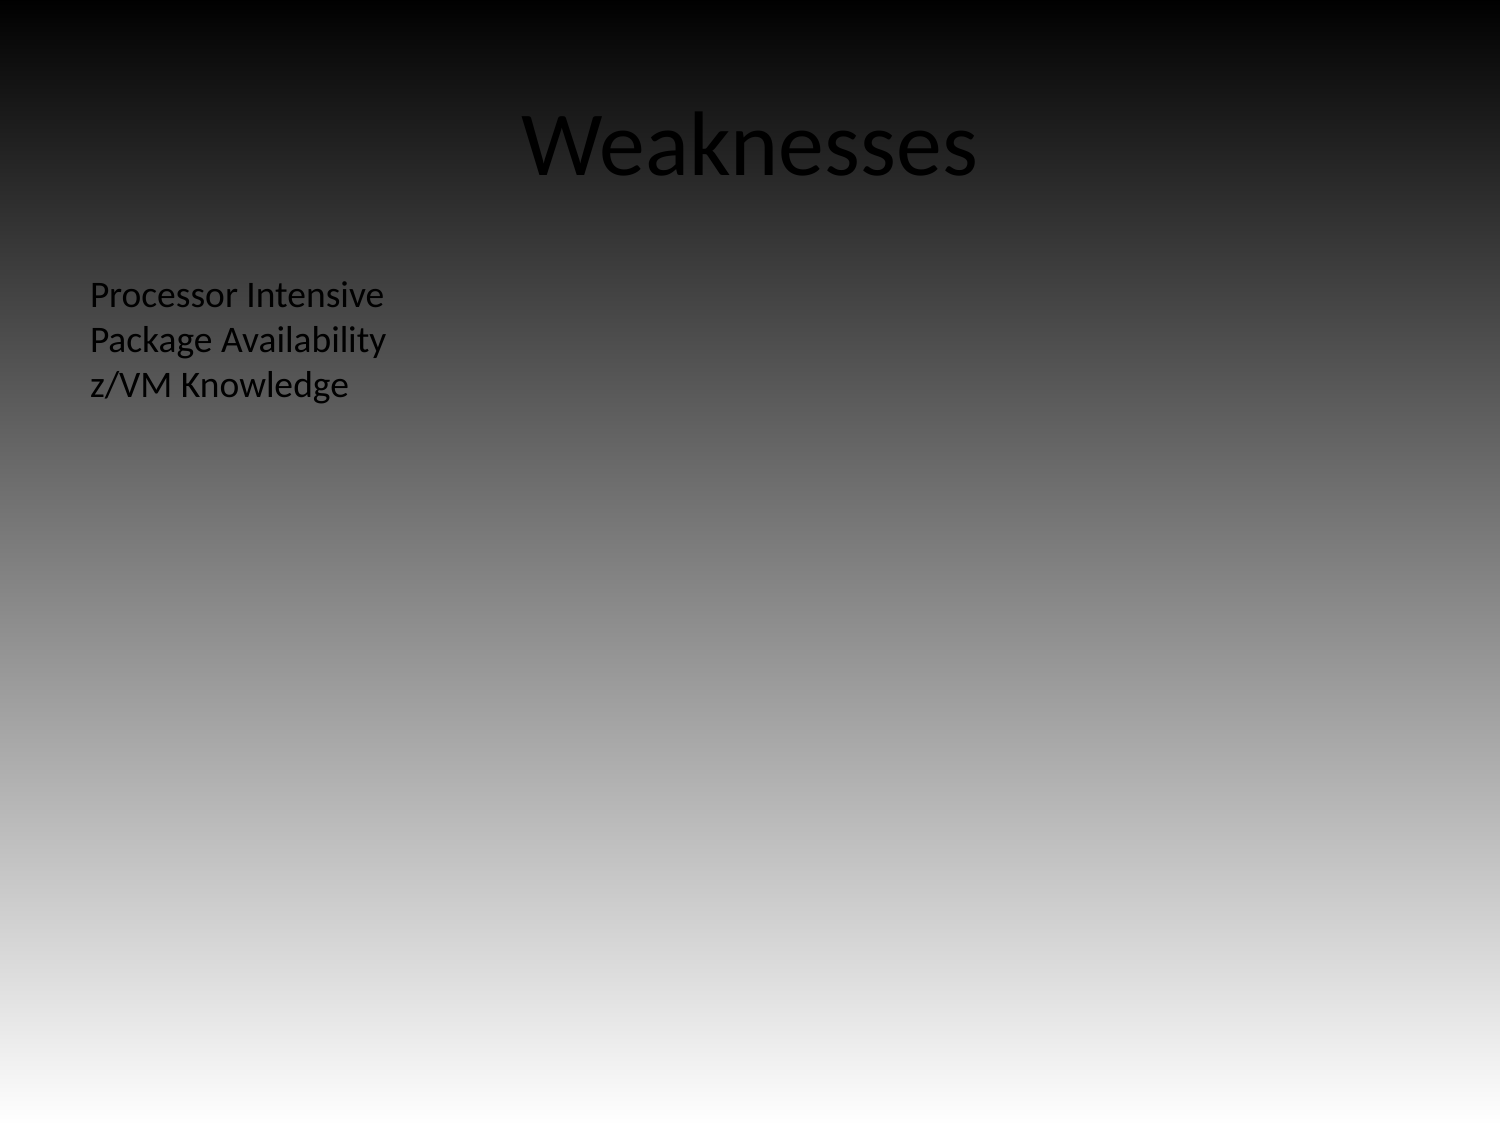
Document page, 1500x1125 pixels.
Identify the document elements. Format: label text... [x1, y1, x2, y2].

title Weaknesses [75, 45, 1425, 233]
list Processor Intensive Package Availability z/VM Knowledge [75, 262, 1425, 1005]
